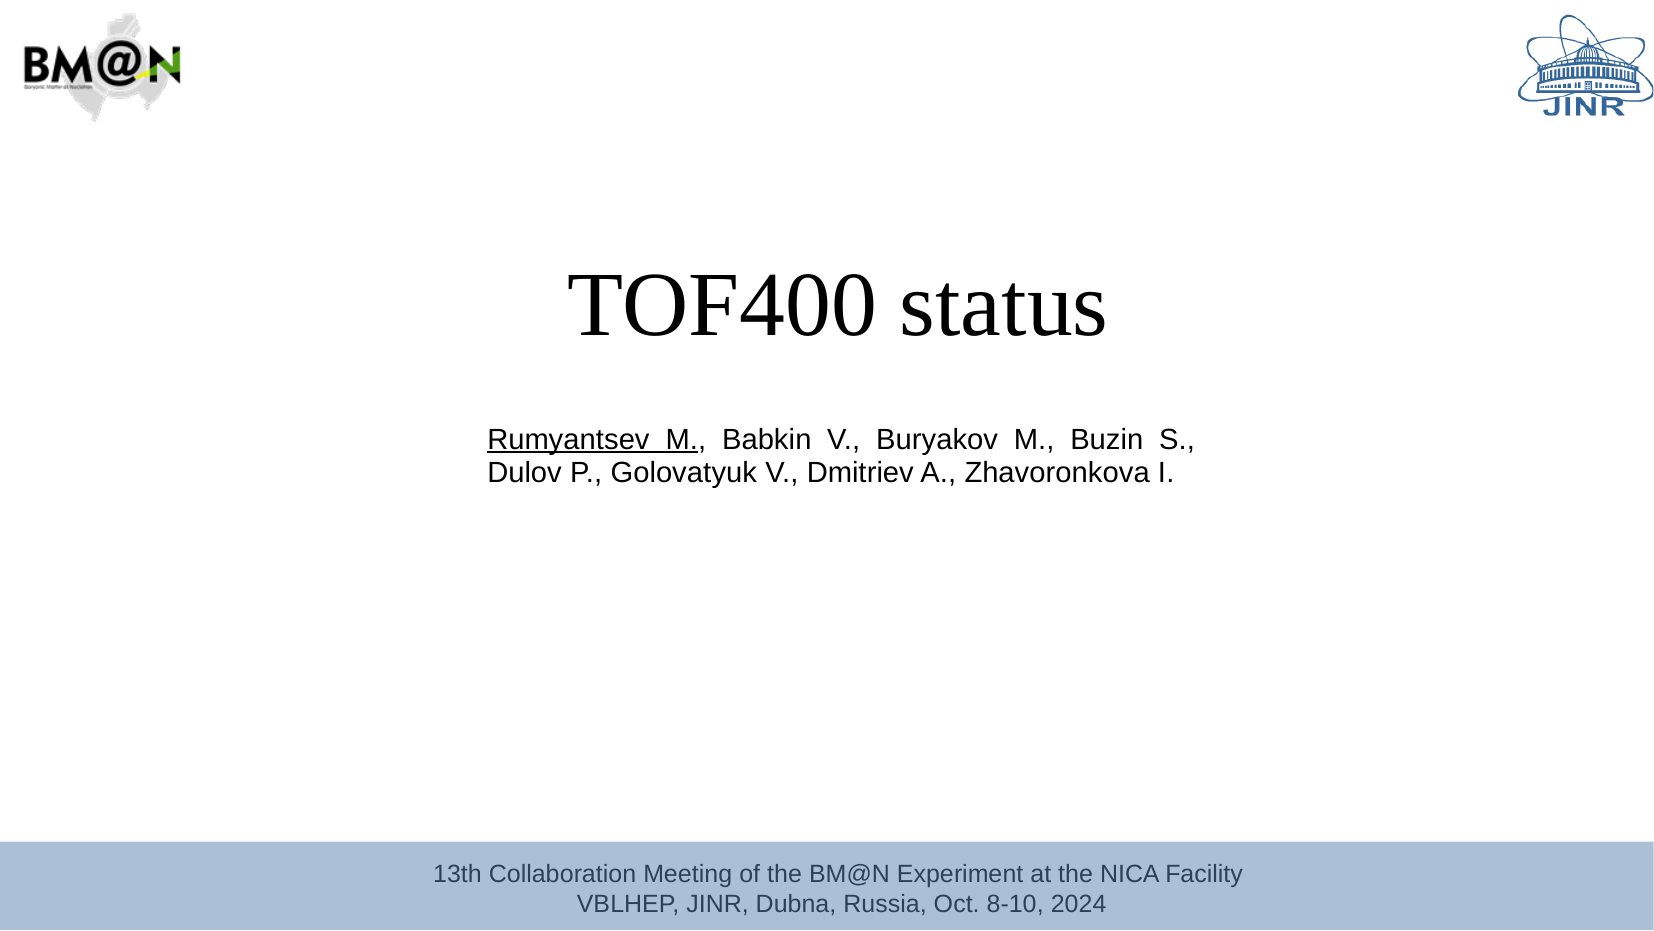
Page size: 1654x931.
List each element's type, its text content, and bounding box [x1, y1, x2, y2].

picture [1518, 0, 1654, 135]
picture [0, 0, 228, 135]
title TOF400 status [94, 200, 1583, 408]
text_box Rumyantsev M., Babkin V., Buryakov M., Buzin S., Dulov P., Golovatyuk V., Dmitriev A., Zhavoronkova I. [472, 415, 1211, 497]
text_box [0, 841, 1654, 931]
